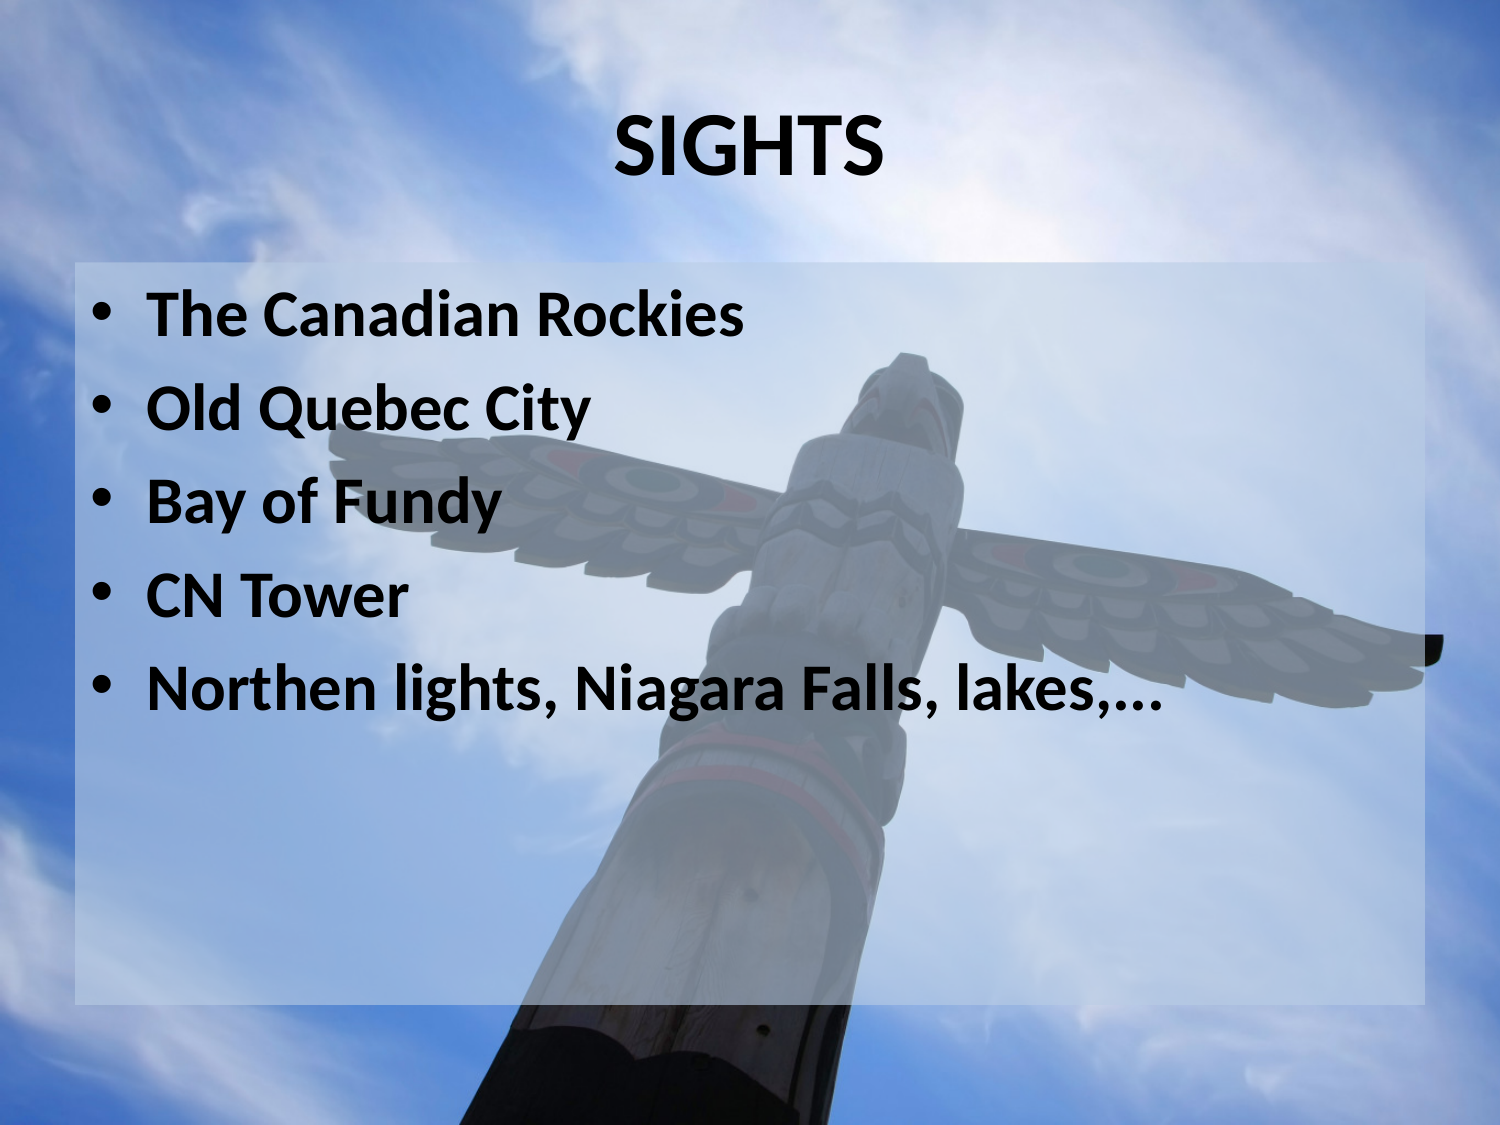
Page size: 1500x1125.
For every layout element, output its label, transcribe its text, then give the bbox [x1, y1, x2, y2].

list The Canadian Rockies Old Quebec City Bay of Fundy CN Tower Northen lights, Niagara Falls, lakes,... [75, 262, 1425, 1005]
title SIGHTS [75, 45, 1425, 233]
picture [0, 0, 1500, 1125]
